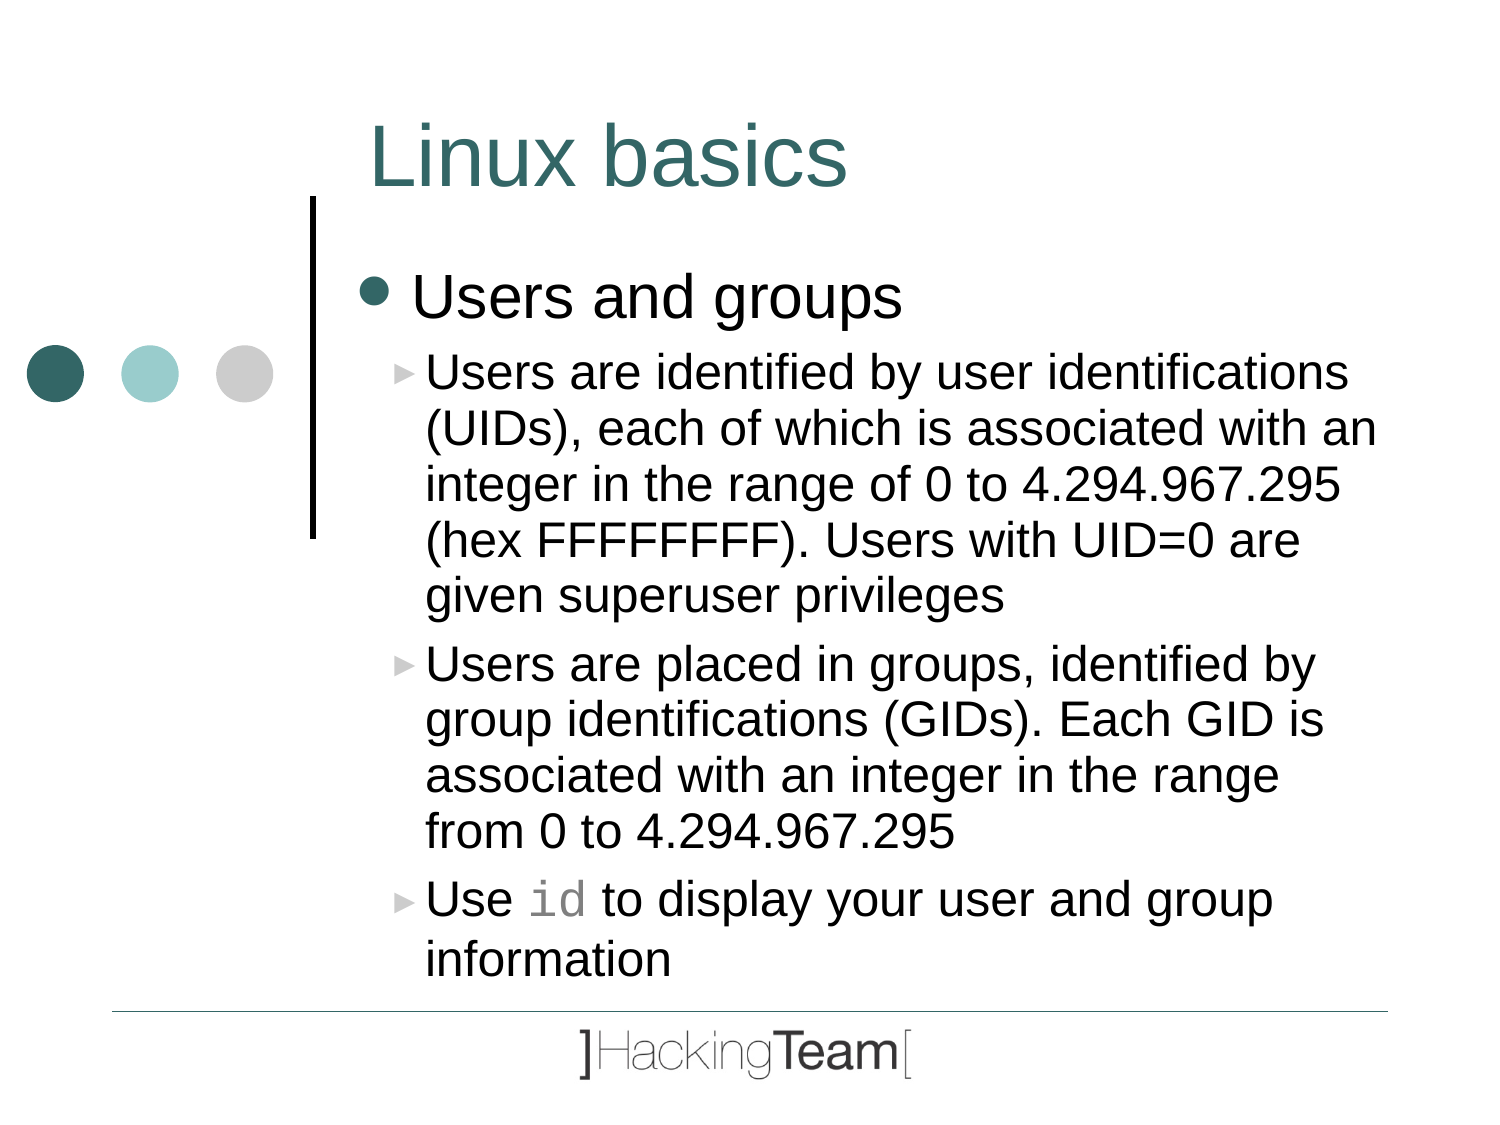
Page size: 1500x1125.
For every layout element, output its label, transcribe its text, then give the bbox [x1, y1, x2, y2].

title Linux basics [249, 38, 1401, 275]
list Users and groups Users are identified by user identifications (UIDs), each of which is associated with an integer in the range of 0 to 4.294.967.295 (hex FFFFFFFF). Users with UID=0 are given superuser privileges Users are placed in groups, identified by group identifications (GIDs). Each GID is associated with an integer in the range from 0 to 4.294.967.295 Use id to display your user and group information [237, 262, 1388, 991]
picture [574, 1023, 916, 1084]
